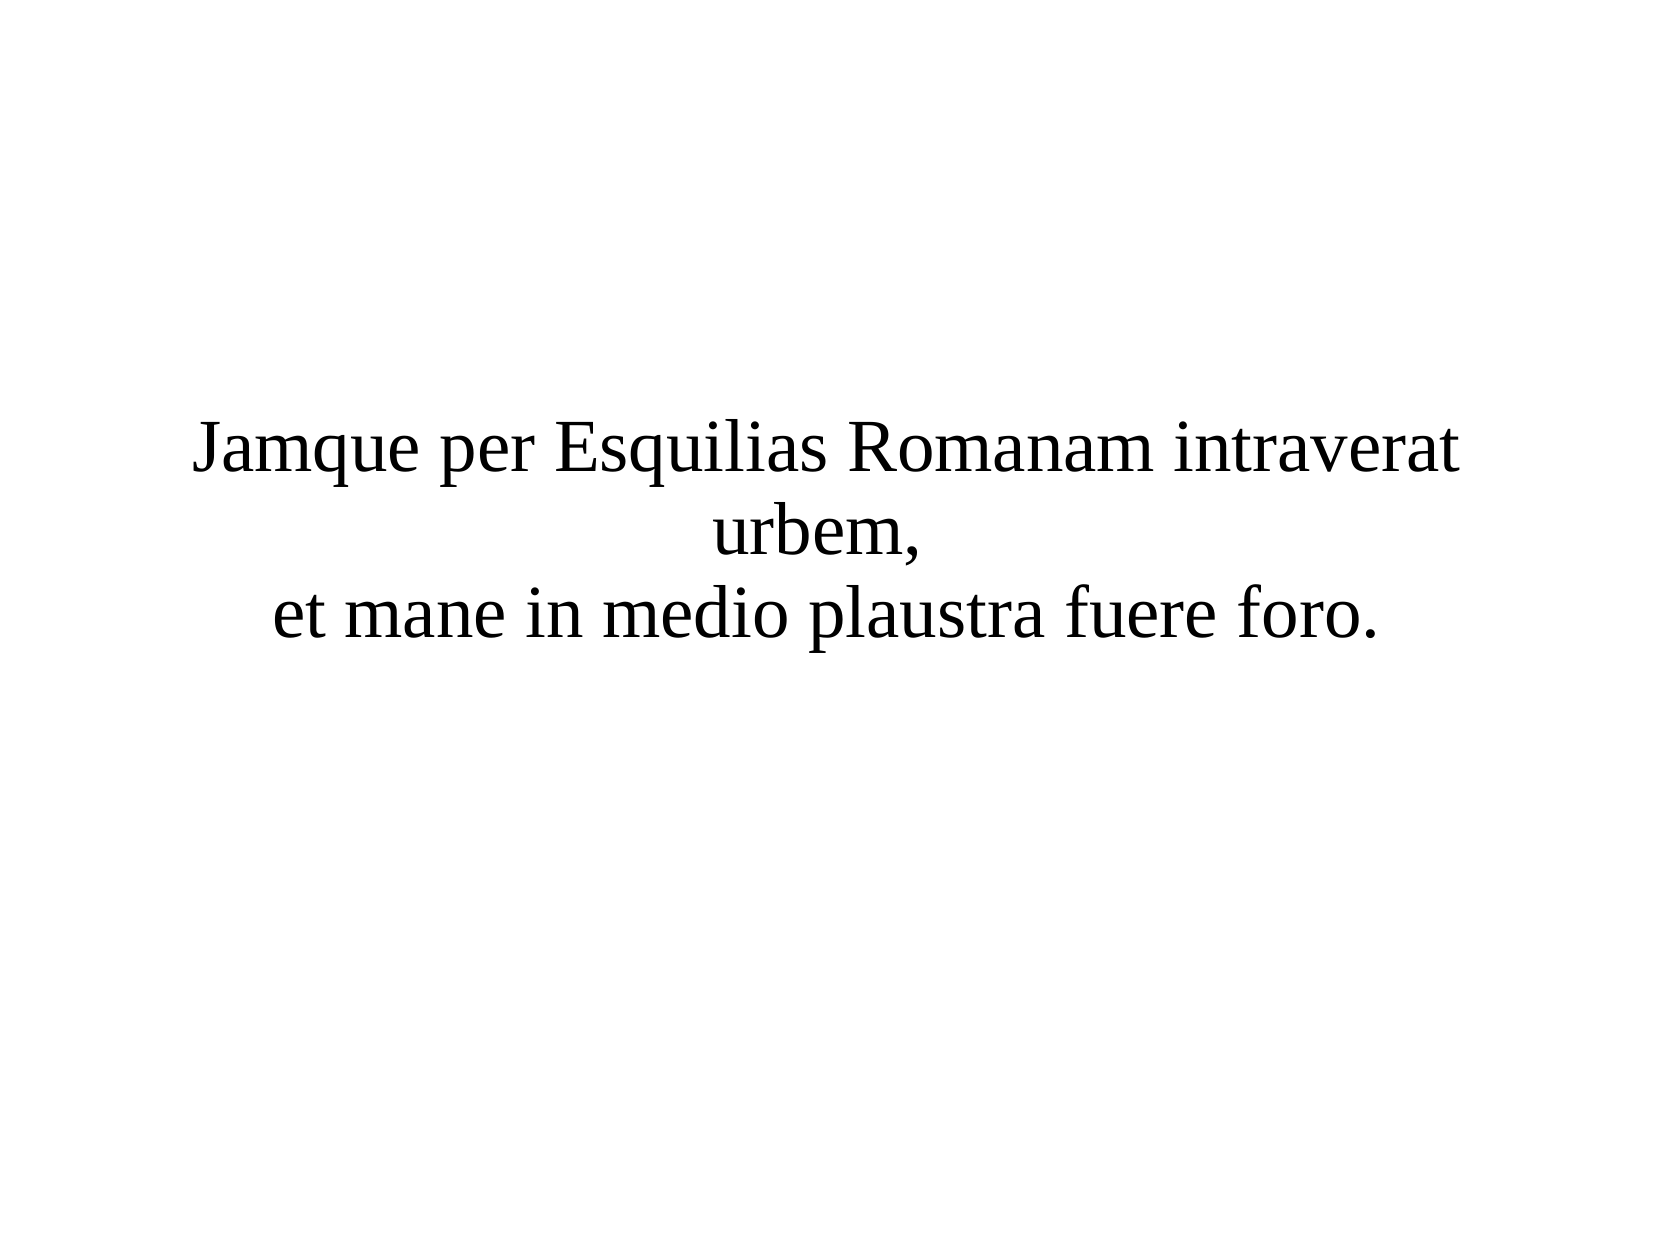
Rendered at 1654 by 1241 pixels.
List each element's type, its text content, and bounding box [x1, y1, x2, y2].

subtitle Jamque per Esquilias Romanam intraverat urbem, et mane in medio plaustra fuere foro. [82, 49, 1571, 1010]
